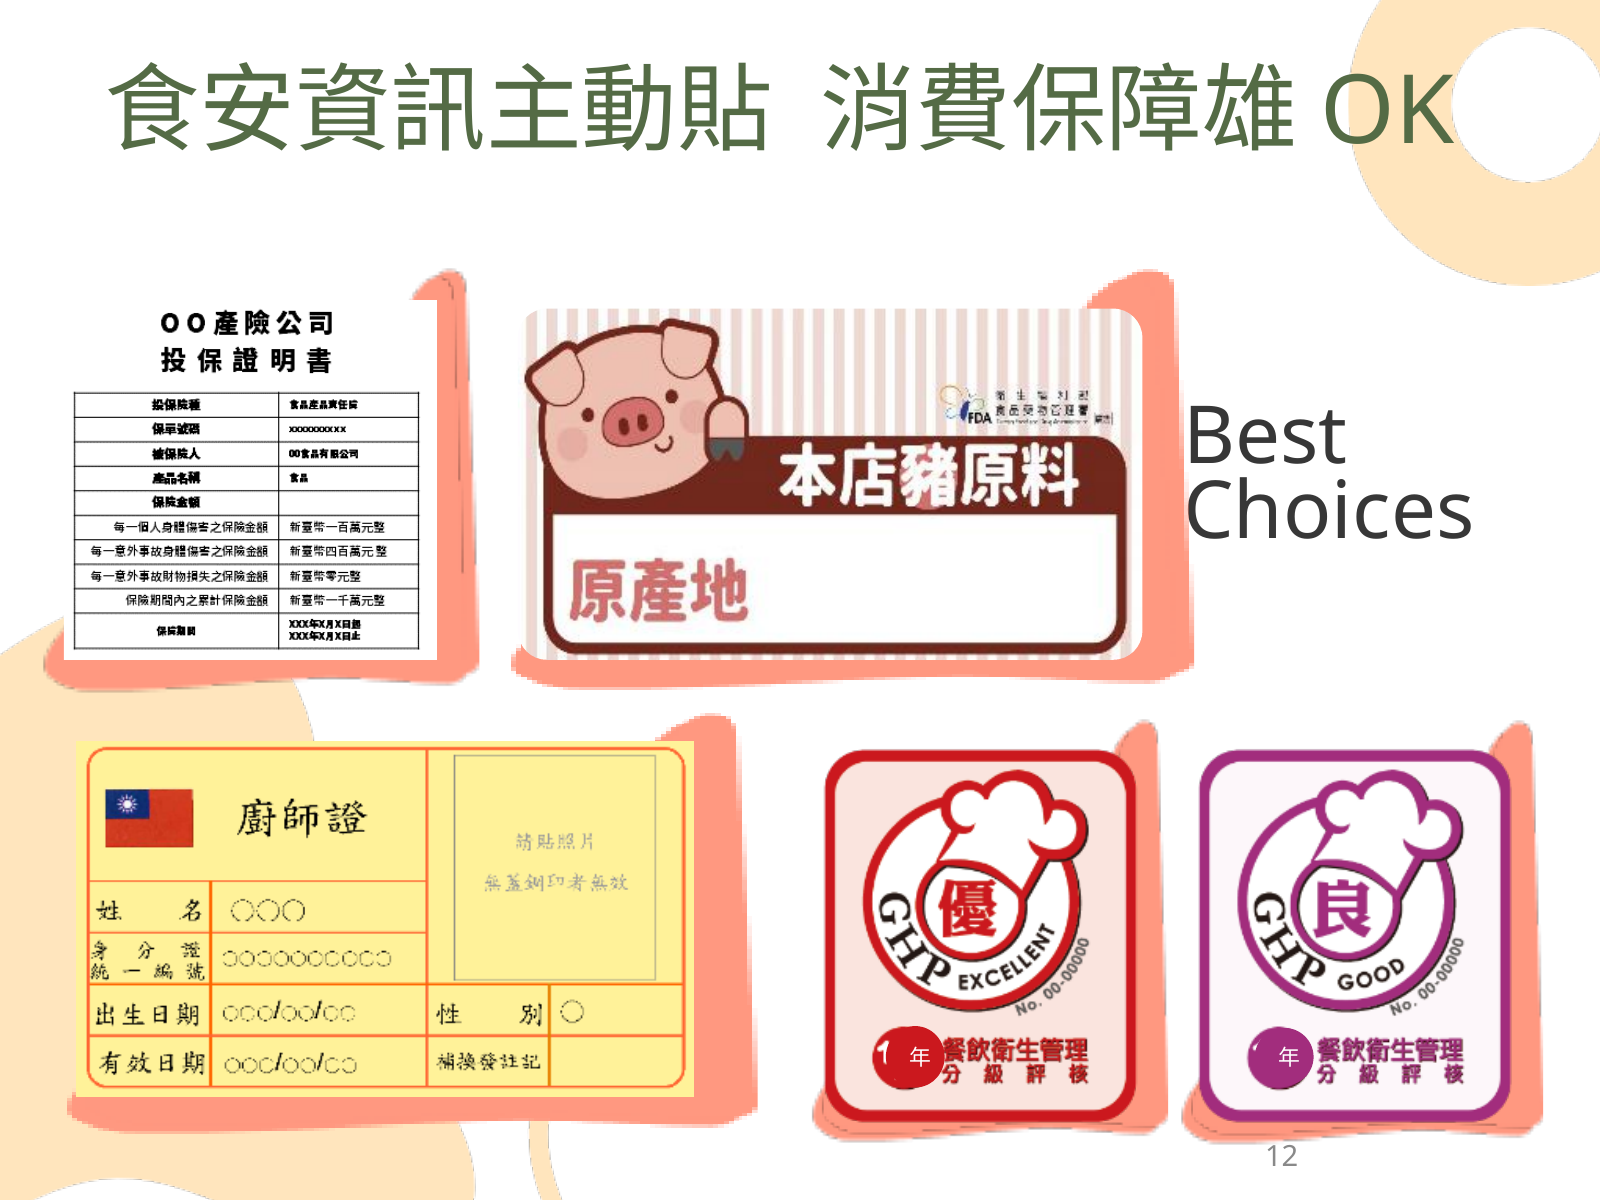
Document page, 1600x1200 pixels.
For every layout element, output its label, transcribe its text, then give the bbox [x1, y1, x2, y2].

text_box 食安資訊主動貼 消費保障雄OK [0, 85, 1559, 181]
text_box [1161, 1146, 1600, 1188]
text_box [0, 266, 1195, 1200]
text_box [802, 718, 1169, 726]
picture [76, 741, 694, 1097]
text_box [1348, 81, 1370, 85]
text_box 年 [885, 1026, 945, 1088]
picture [713, 726, 1600, 1146]
picture [63, 300, 437, 660]
text_box 年 [1254, 1027, 1314, 1086]
text_box [1348, 0, 1600, 286]
text_box Best Choices [1195, 405, 1588, 560]
text_box [1171, 719, 1544, 726]
